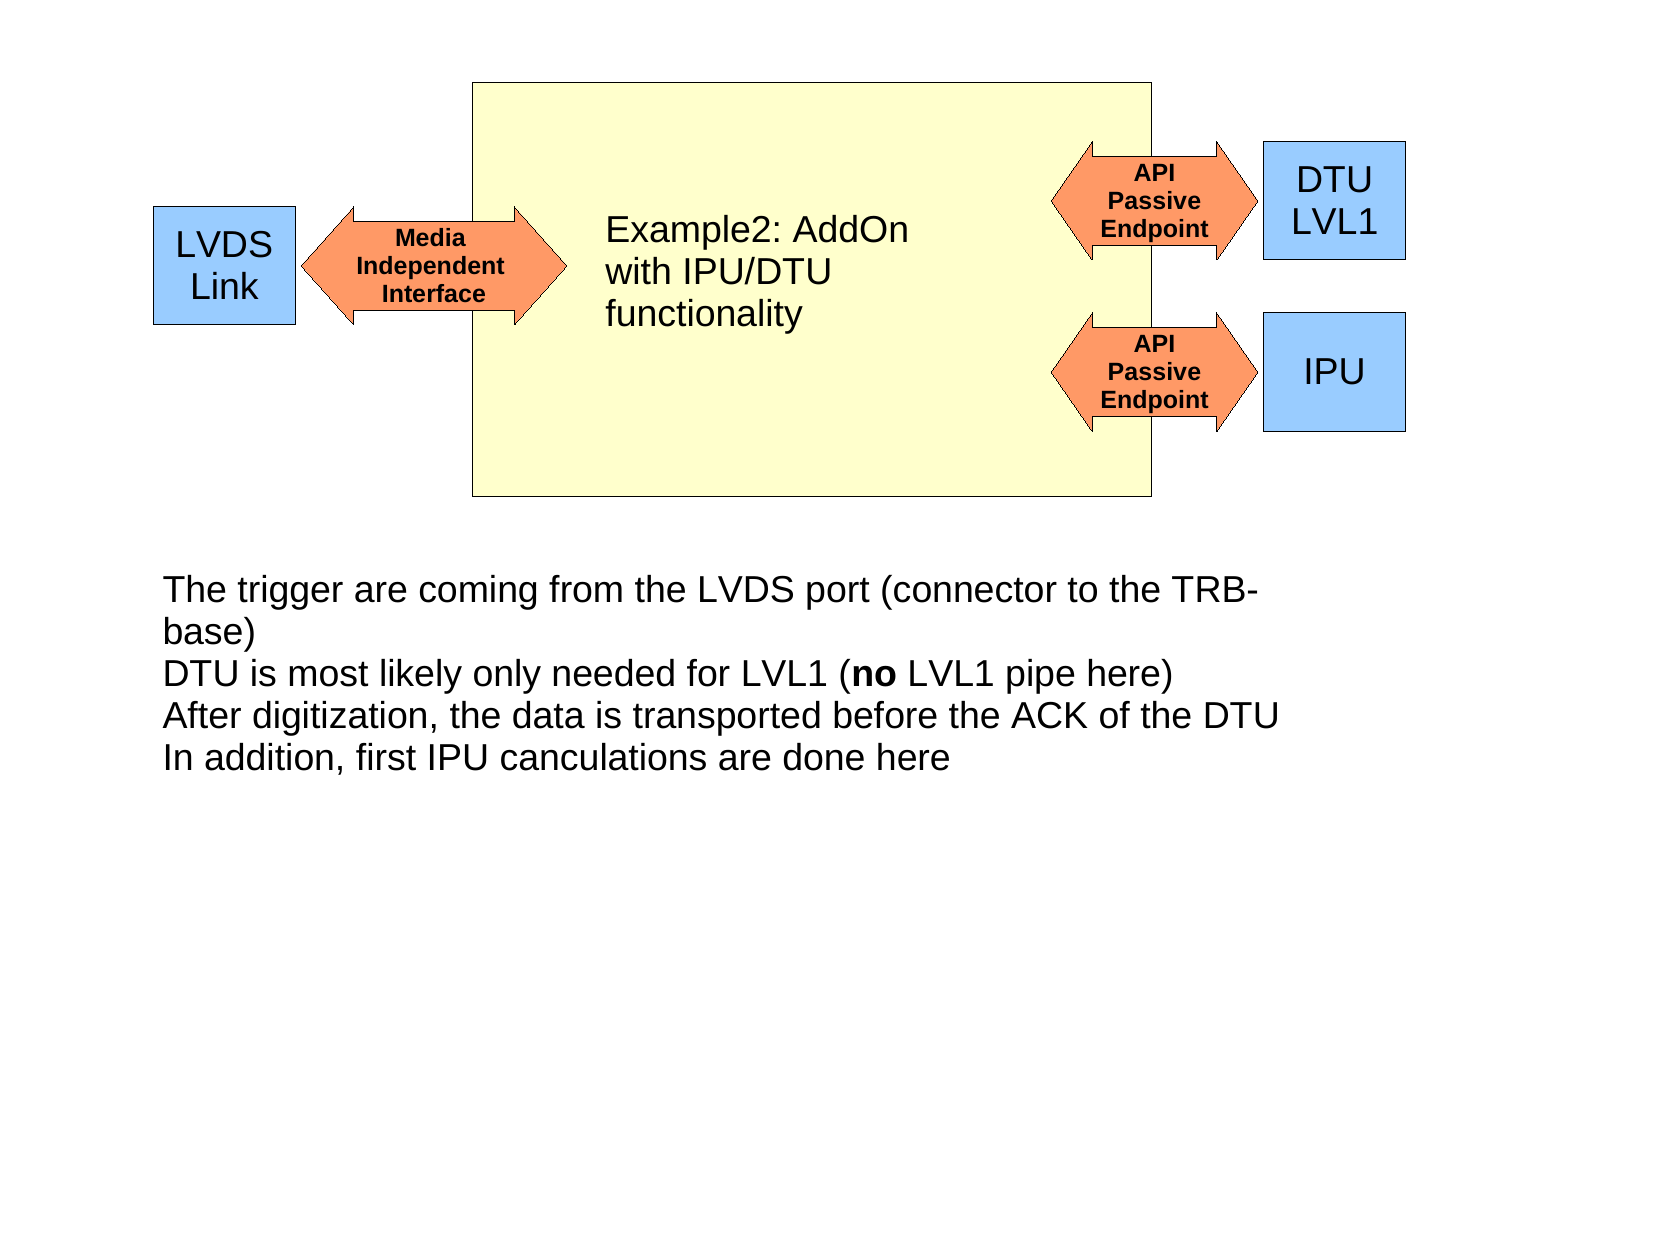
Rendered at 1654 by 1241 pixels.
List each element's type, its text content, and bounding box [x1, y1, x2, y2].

text_box The trigger are coming from the LVDS port (connector to the TRB-base) DTU is most likely only needed for LVL1 (no LVL1 pipe here) After digitization, the data is transported before the ACK of the DTU In addition, first IPU canculations are done here [147, 561, 1359, 786]
text_box DTU LVL1 [1263, 141, 1406, 260]
text_box Media Independent Interface [301, 206, 567, 325]
text_box [472, 82, 1152, 497]
text_box Example2: AddOn with IPU/DTU functionality [590, 200, 1023, 408]
text_box API Passive Endpoint [1051, 141, 1258, 260]
text_box API Passive Endpoint [1051, 312, 1258, 432]
text_box LVDS Link [153, 206, 296, 325]
text_box IPU [1263, 312, 1406, 432]
